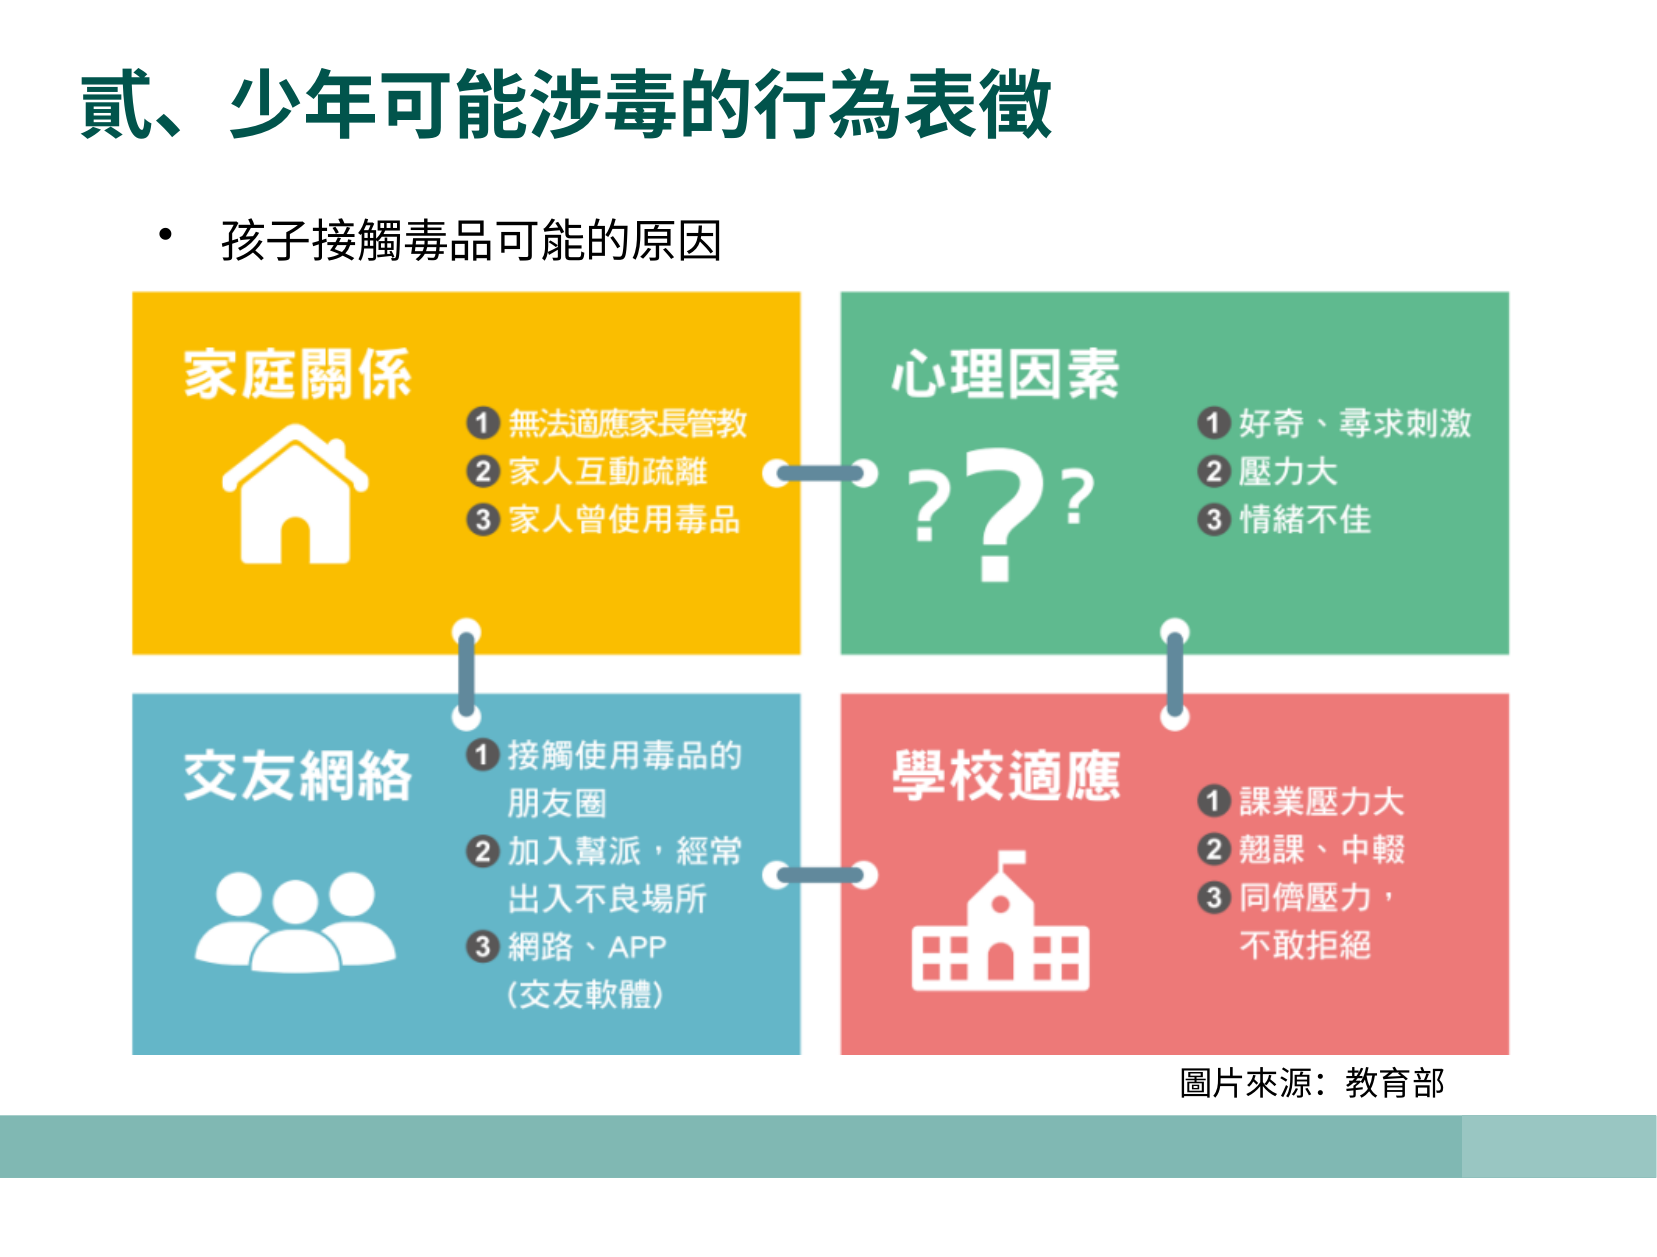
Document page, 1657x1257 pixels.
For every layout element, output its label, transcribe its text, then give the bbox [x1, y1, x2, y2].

text_box 圖片來源：教育部 [1164, 1055, 1508, 1110]
text_box 貳、少年可能涉毒的行為表徵 [61, 25, 1561, 180]
list 孩子接觸毒品可能的原因 [141, 203, 1492, 1065]
picture [131, 290, 141, 1056]
picture [1492, 290, 1511, 1056]
